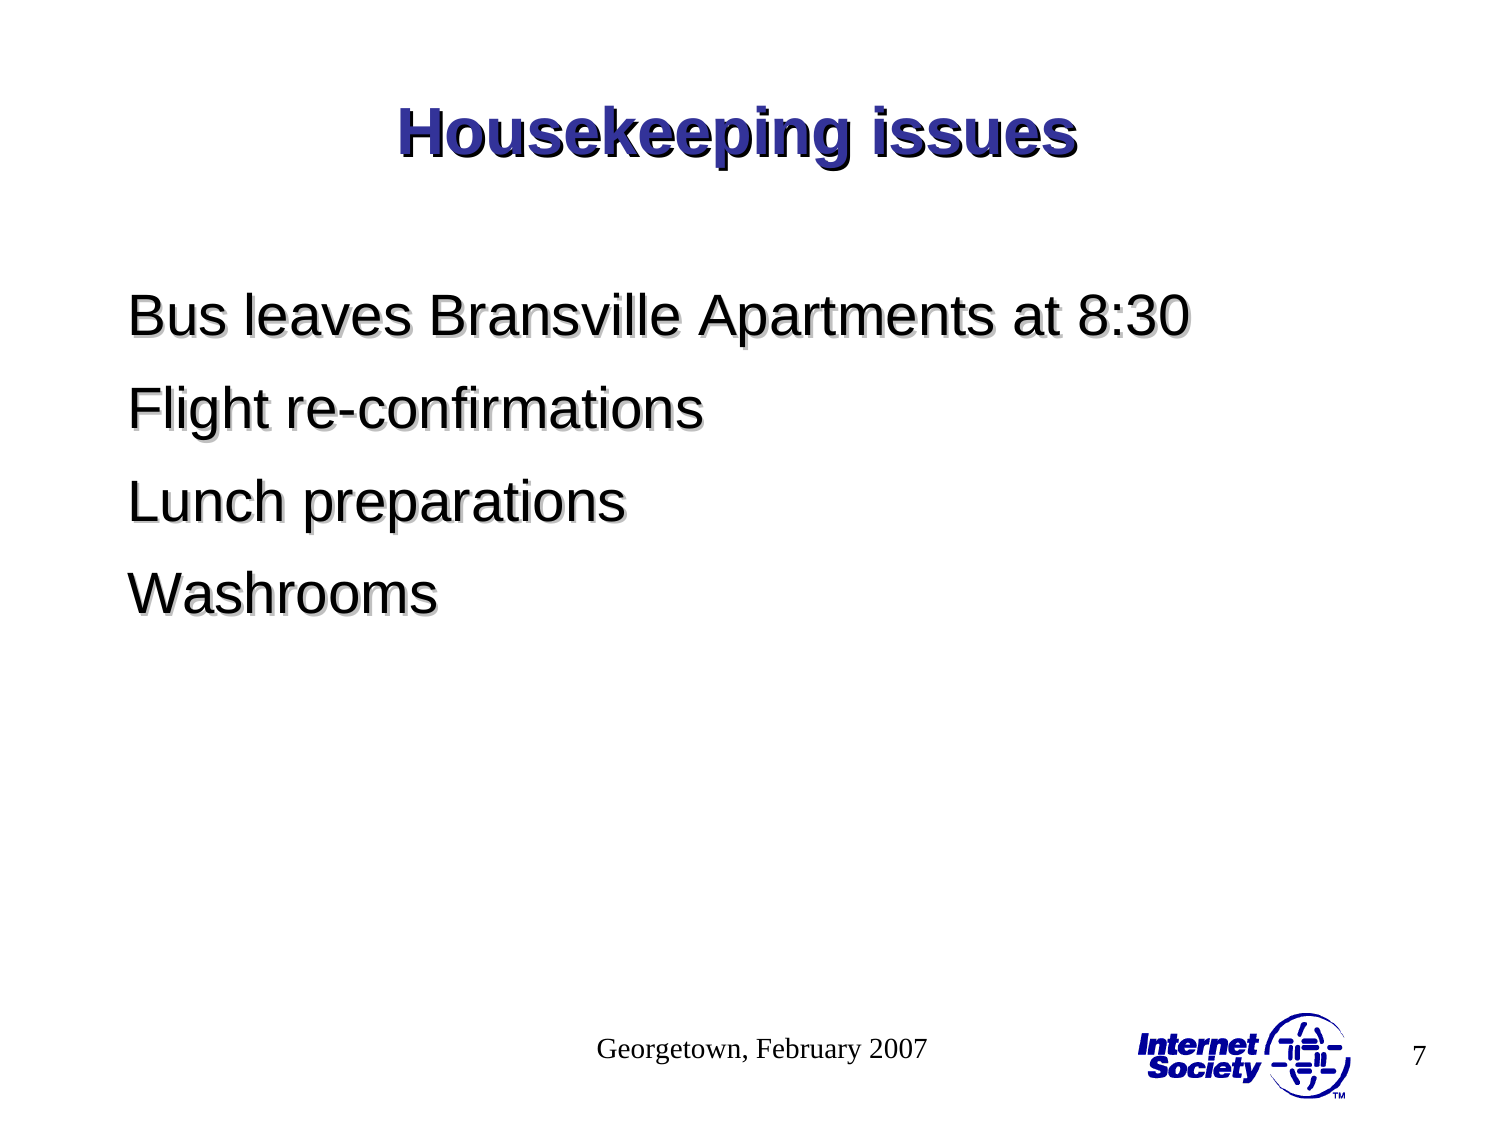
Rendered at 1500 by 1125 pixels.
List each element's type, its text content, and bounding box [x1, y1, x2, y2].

picture [1137, 1012, 1351, 1099]
title Housekeeping issues [99, 37, 1375, 225]
list Bus leaves Bransville Apartments at 8:30 Flight re-confirmations Lunch preparations Washrooms [112, 262, 1388, 1001]
